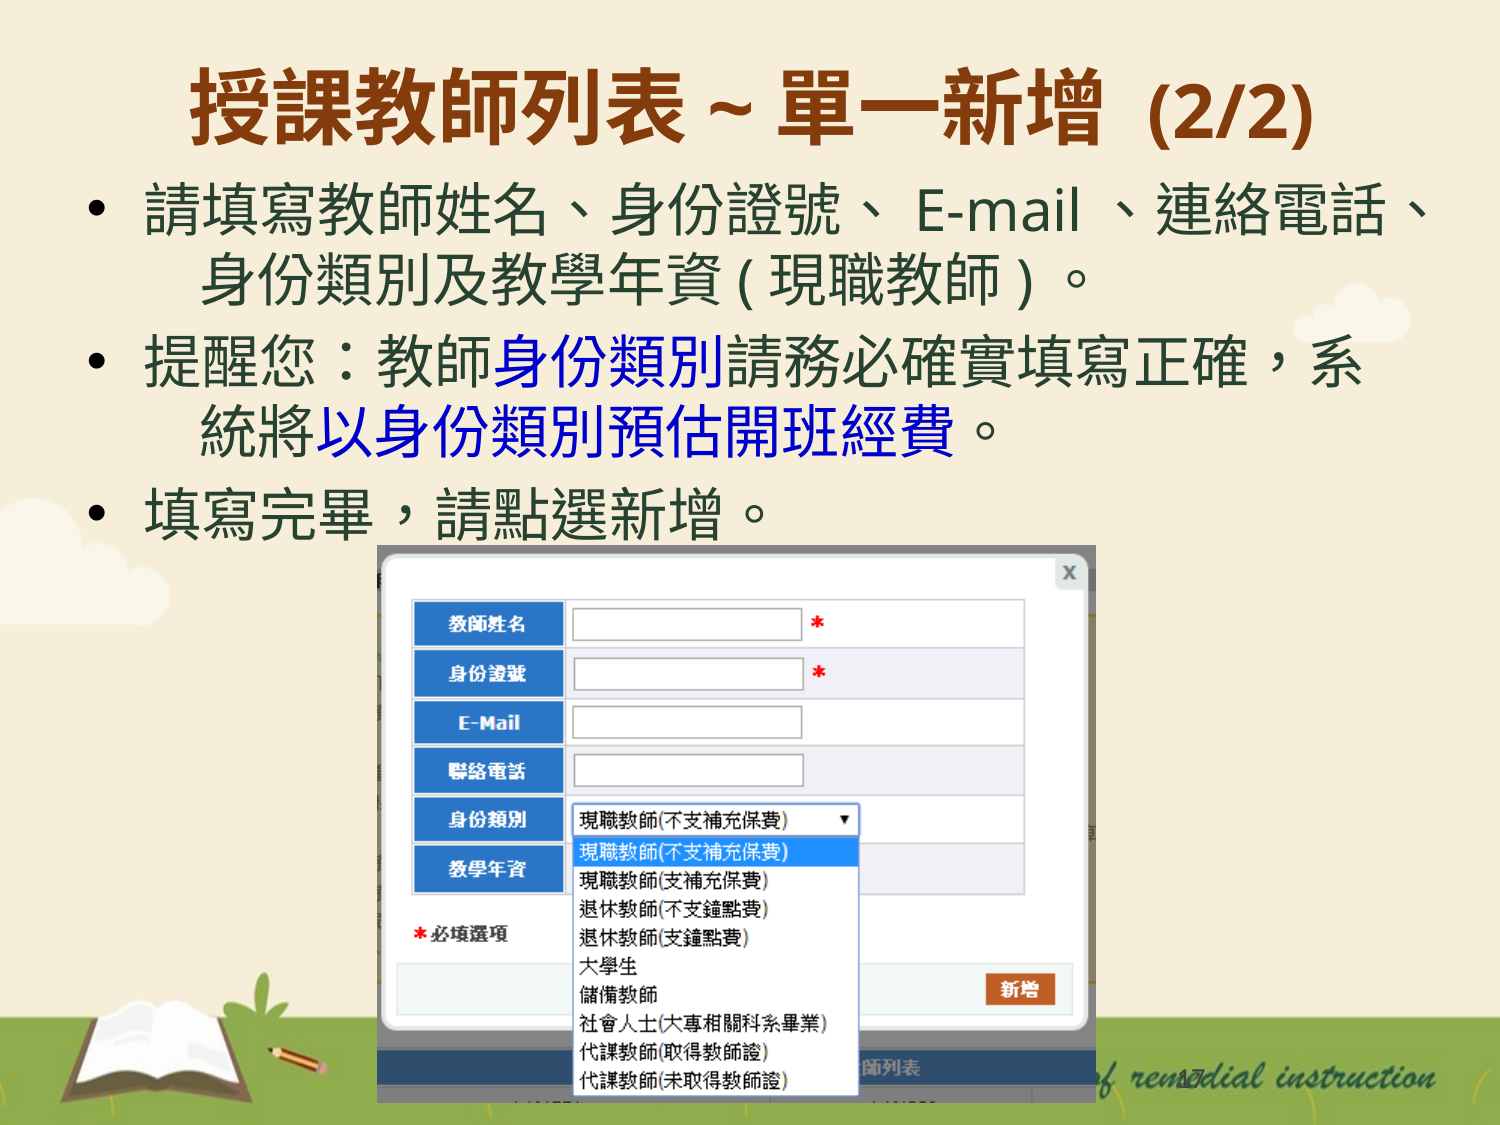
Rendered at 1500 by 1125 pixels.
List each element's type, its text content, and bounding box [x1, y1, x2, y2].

text_box 請填寫教師姓名、身份證號、E-mail、連絡電話、身份類別及教學年資(現職教師)。 提醒您：教師身份類別請務必確實填寫正確，系統將以身份類別預估開班經費。 填寫完畢，請點選新增。 [72, 178, 1430, 555]
picture [377, 545, 1096, 1103]
text_box [1161, 1046, 1499, 1107]
title 授課教師列表~單一新增 (2/2) [13, 45, 1491, 178]
